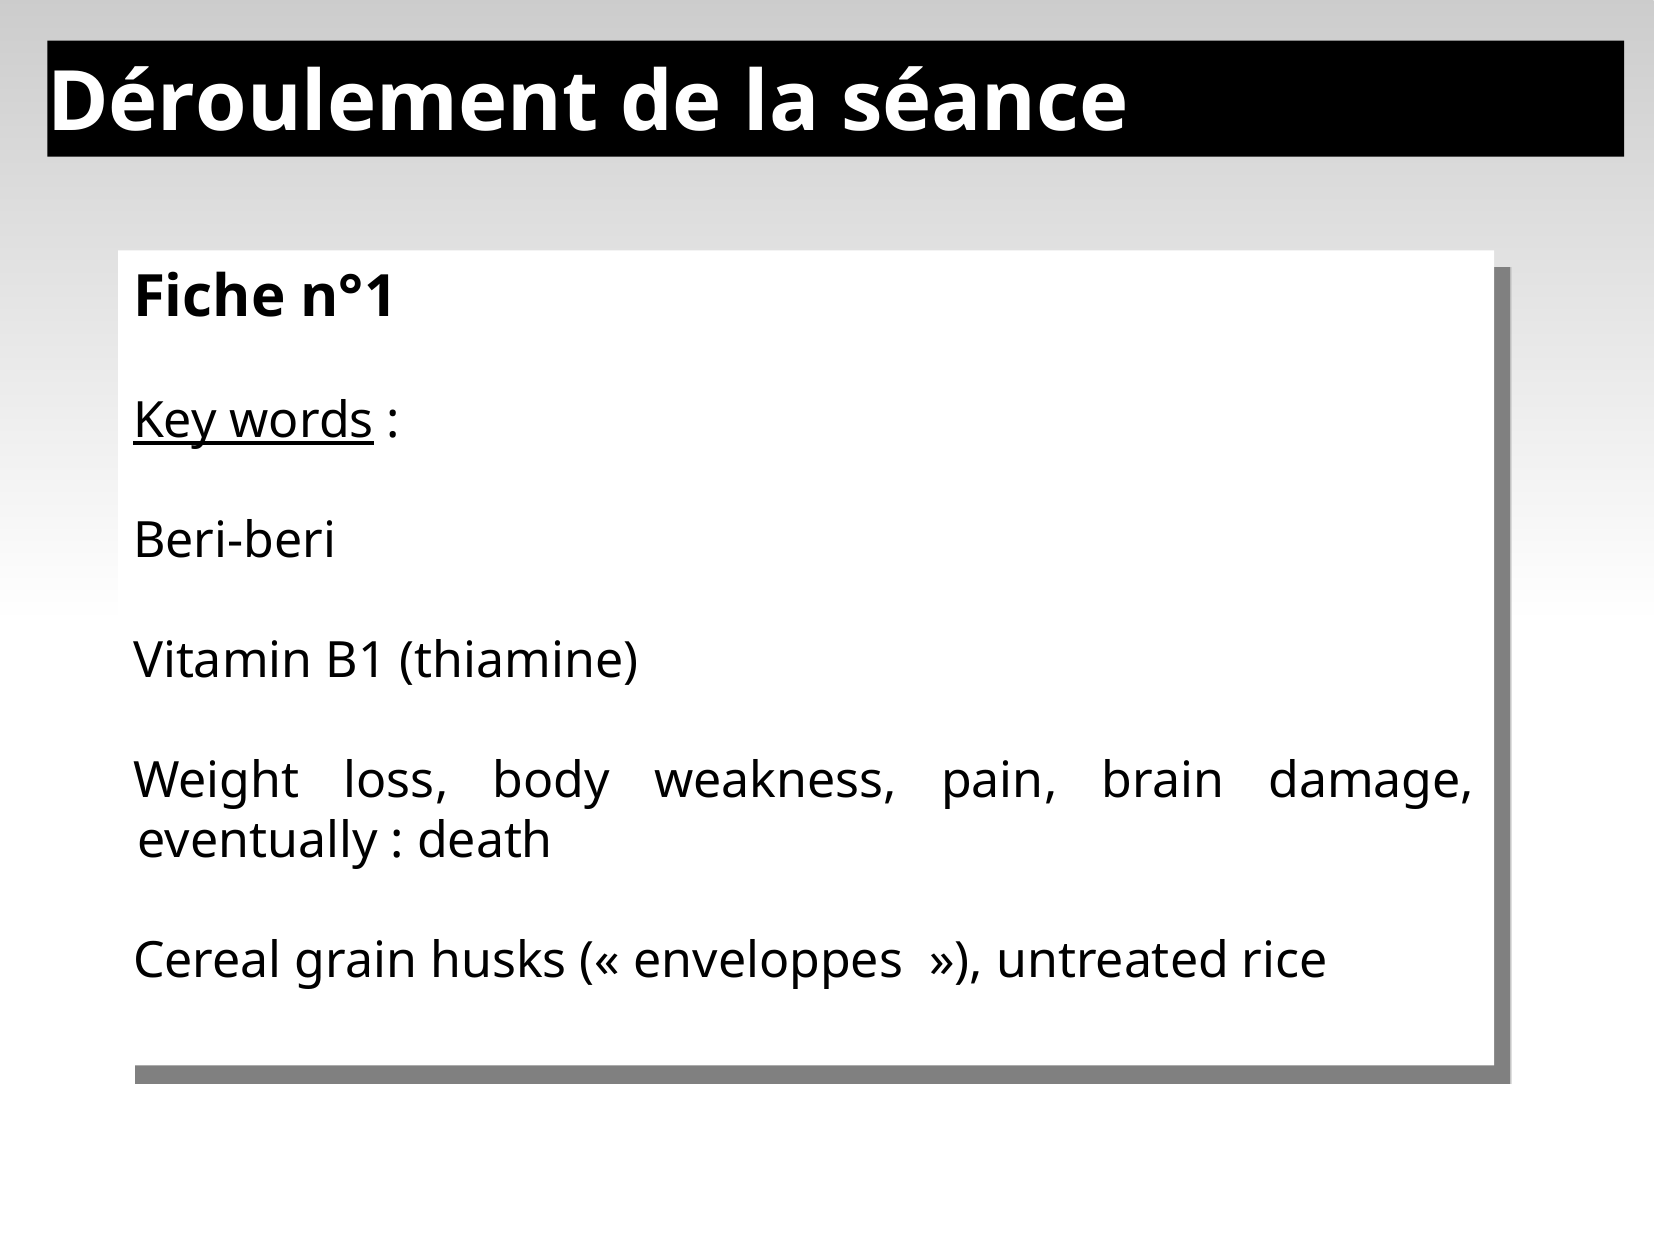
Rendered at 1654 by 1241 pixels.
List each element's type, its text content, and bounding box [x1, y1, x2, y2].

title Déroulement de la séance [47, 40, 1625, 157]
text_box Fiche n°1 Key words : Beri-beri Vitamin B1 (thiamine) Weight loss, body weakness, pain, brain damage, eventually : death Cereal grain husks (« enveloppes »), untreated rice [118, 250, 1495, 1066]
